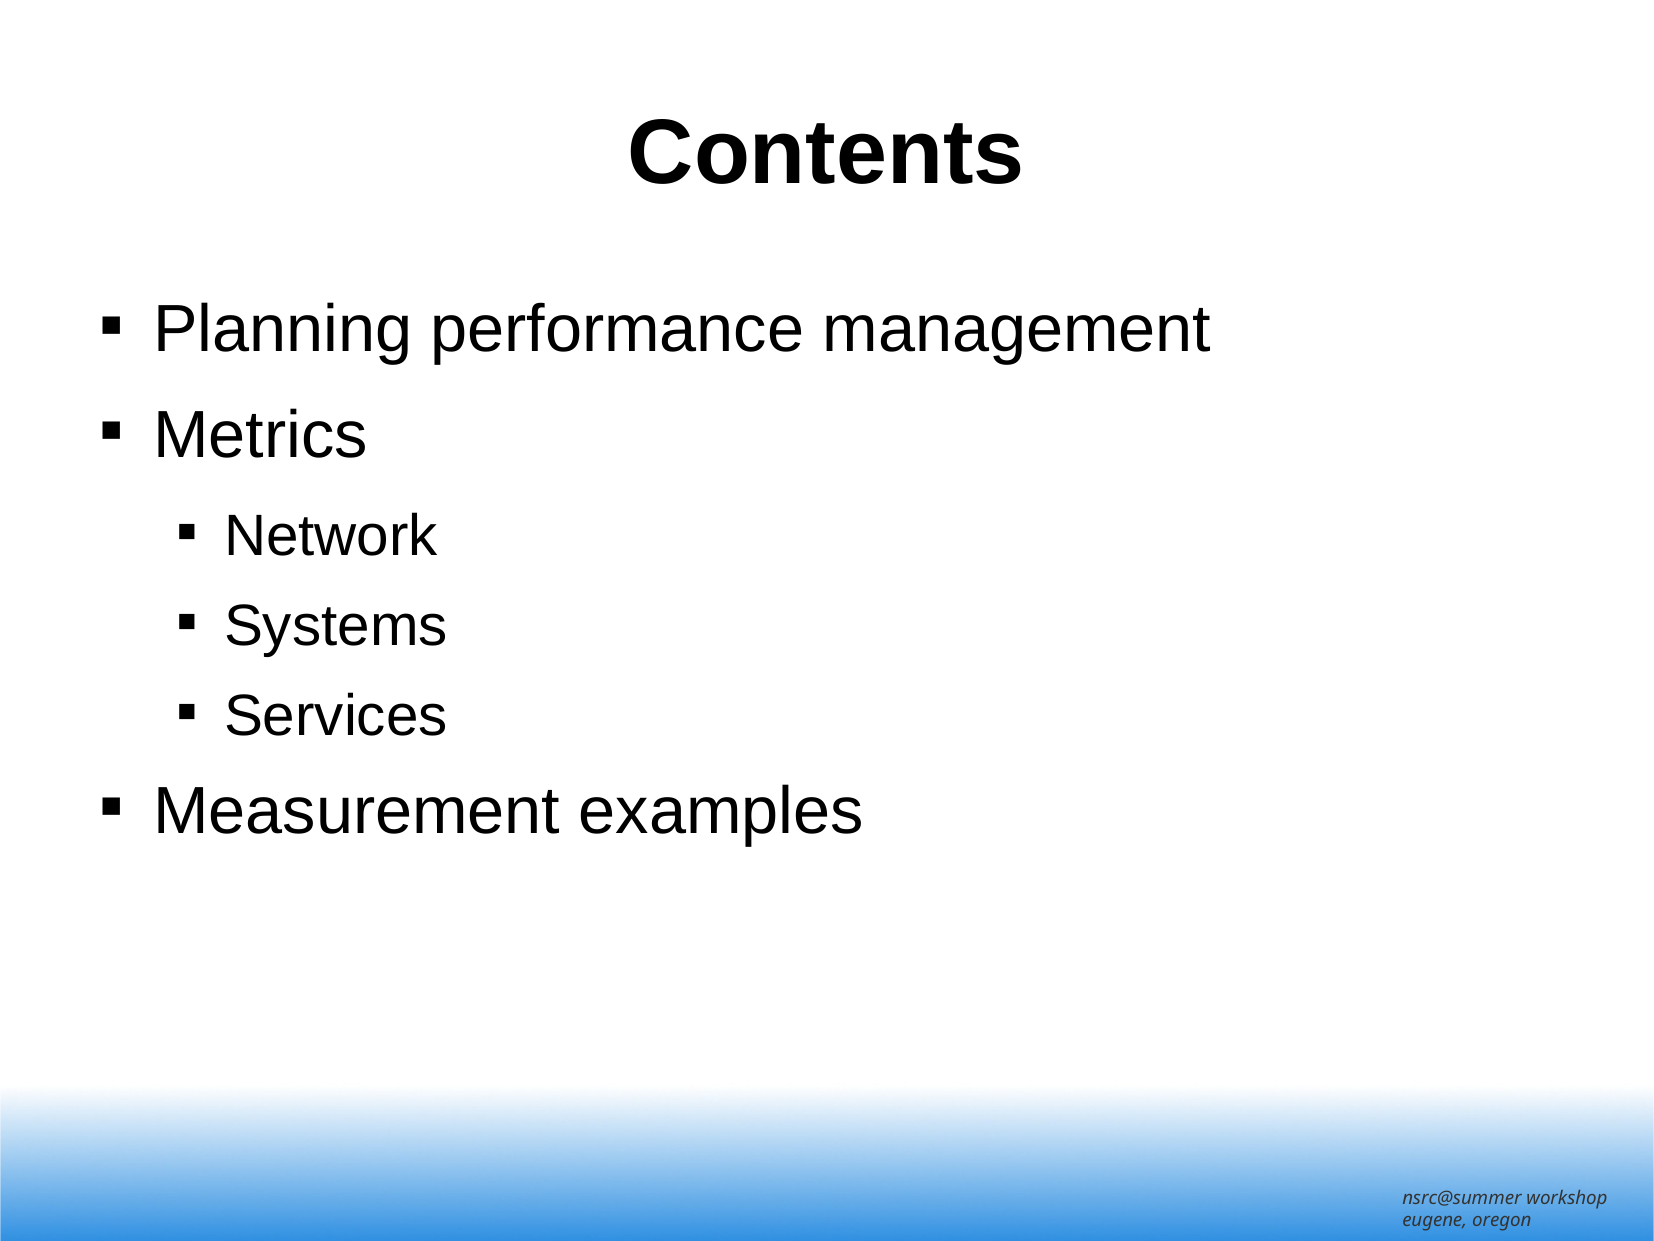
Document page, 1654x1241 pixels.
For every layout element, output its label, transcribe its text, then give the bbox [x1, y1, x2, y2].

list Planning performance management Metrics Network Systems Services Measurement examples [82, 290, 1571, 1094]
picture [0, 1083, 1654, 1241]
title Contents [82, 49, 1571, 257]
